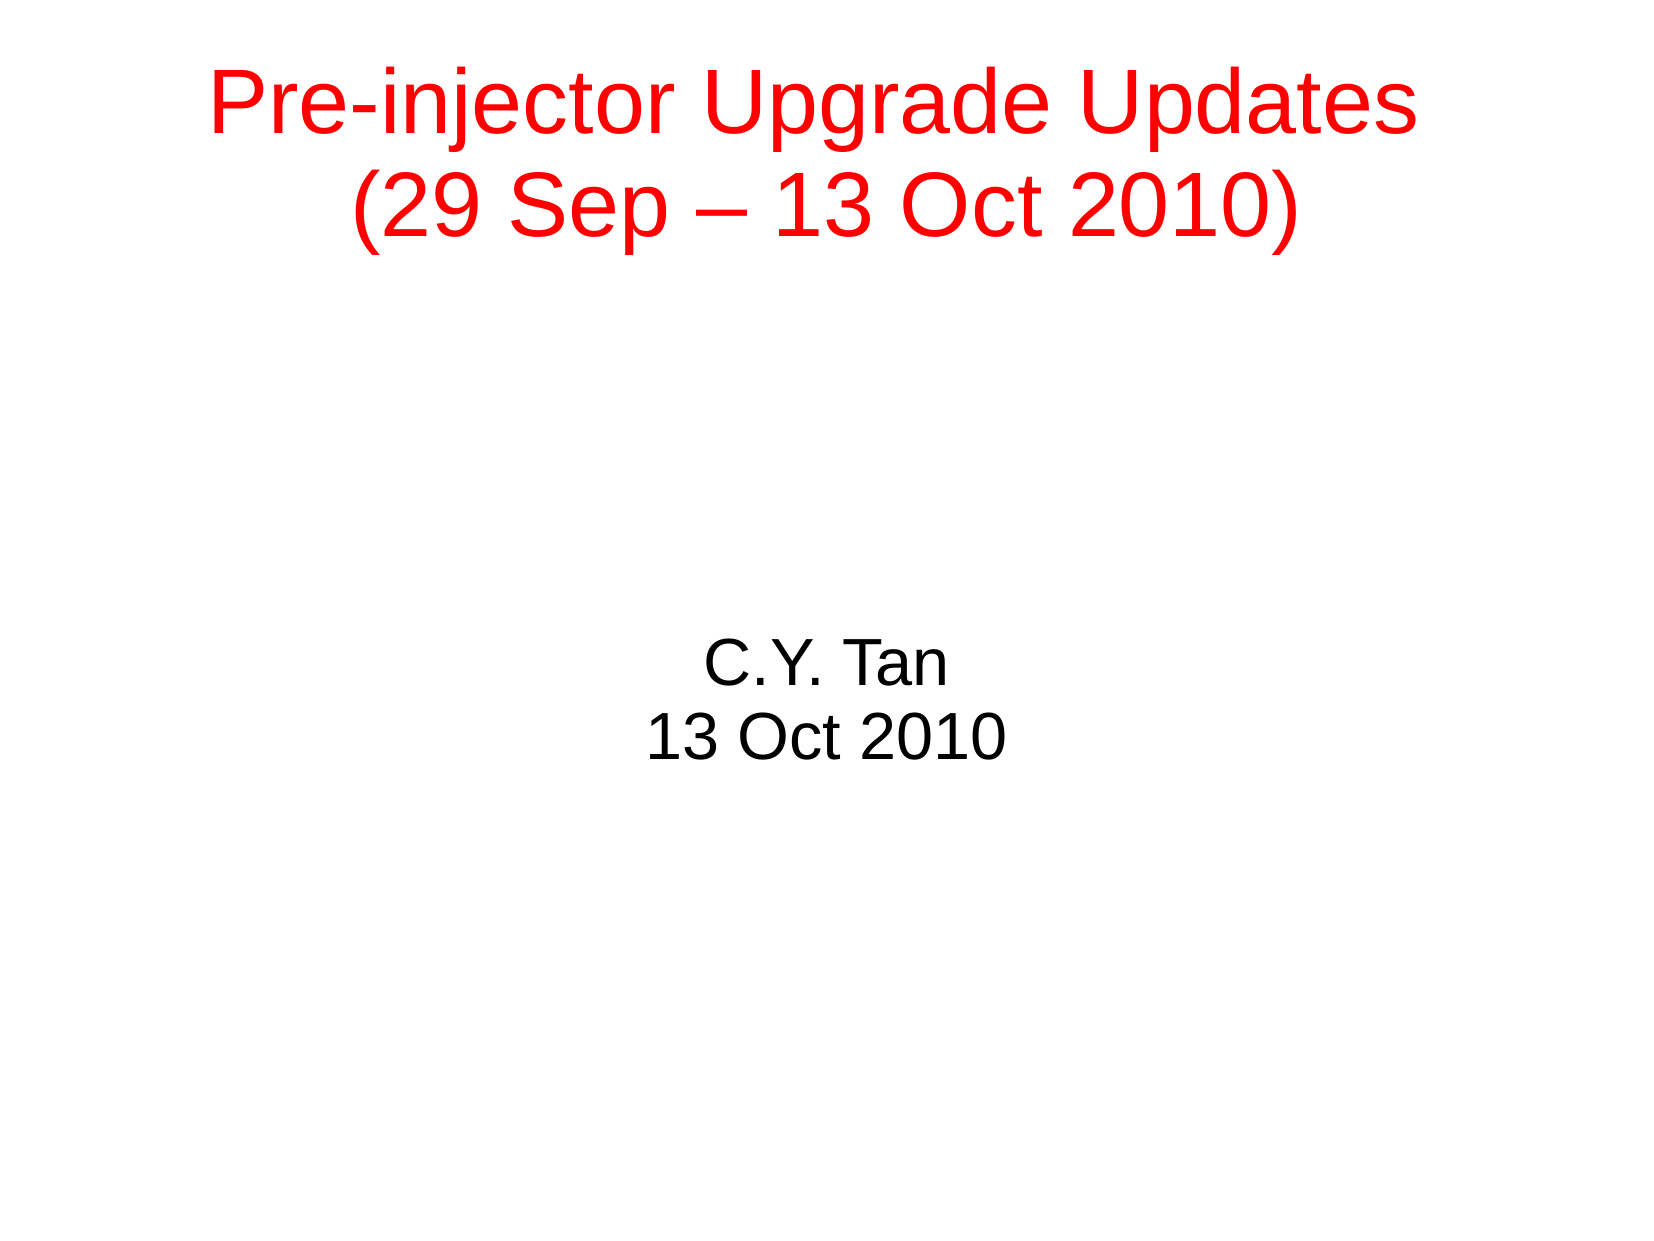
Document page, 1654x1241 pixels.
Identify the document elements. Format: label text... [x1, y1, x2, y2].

subtitle C.Y. Tan 13 Oct 2010 [82, 297, 1571, 1102]
title Pre-injector Upgrade Updates (29 Sep – 13 Oct 2010) [82, 50, 1571, 256]
